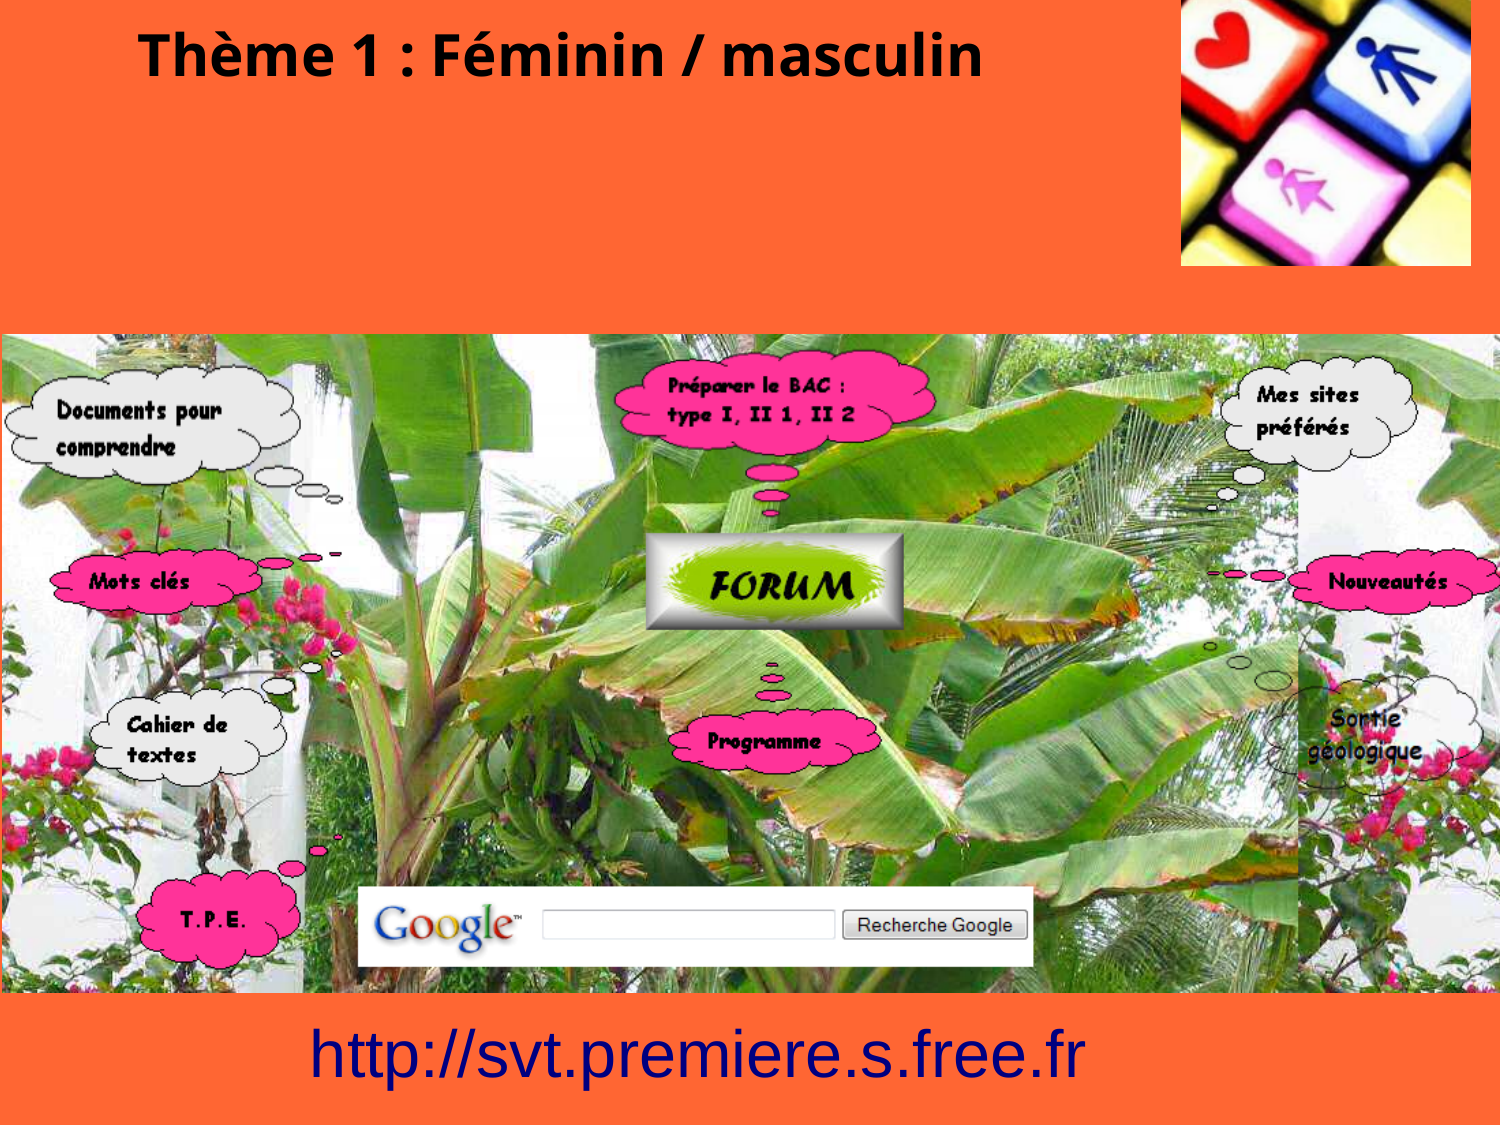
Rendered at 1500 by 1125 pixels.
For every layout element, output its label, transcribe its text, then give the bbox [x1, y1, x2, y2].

picture [1181, 0, 1471, 266]
text_box Thème 1 : Féminin / masculin [0, 0, 1122, 96]
picture [2, 334, 1500, 993]
text_box http://svt.premiere.s.free.fr [295, 1003, 1123, 1099]
